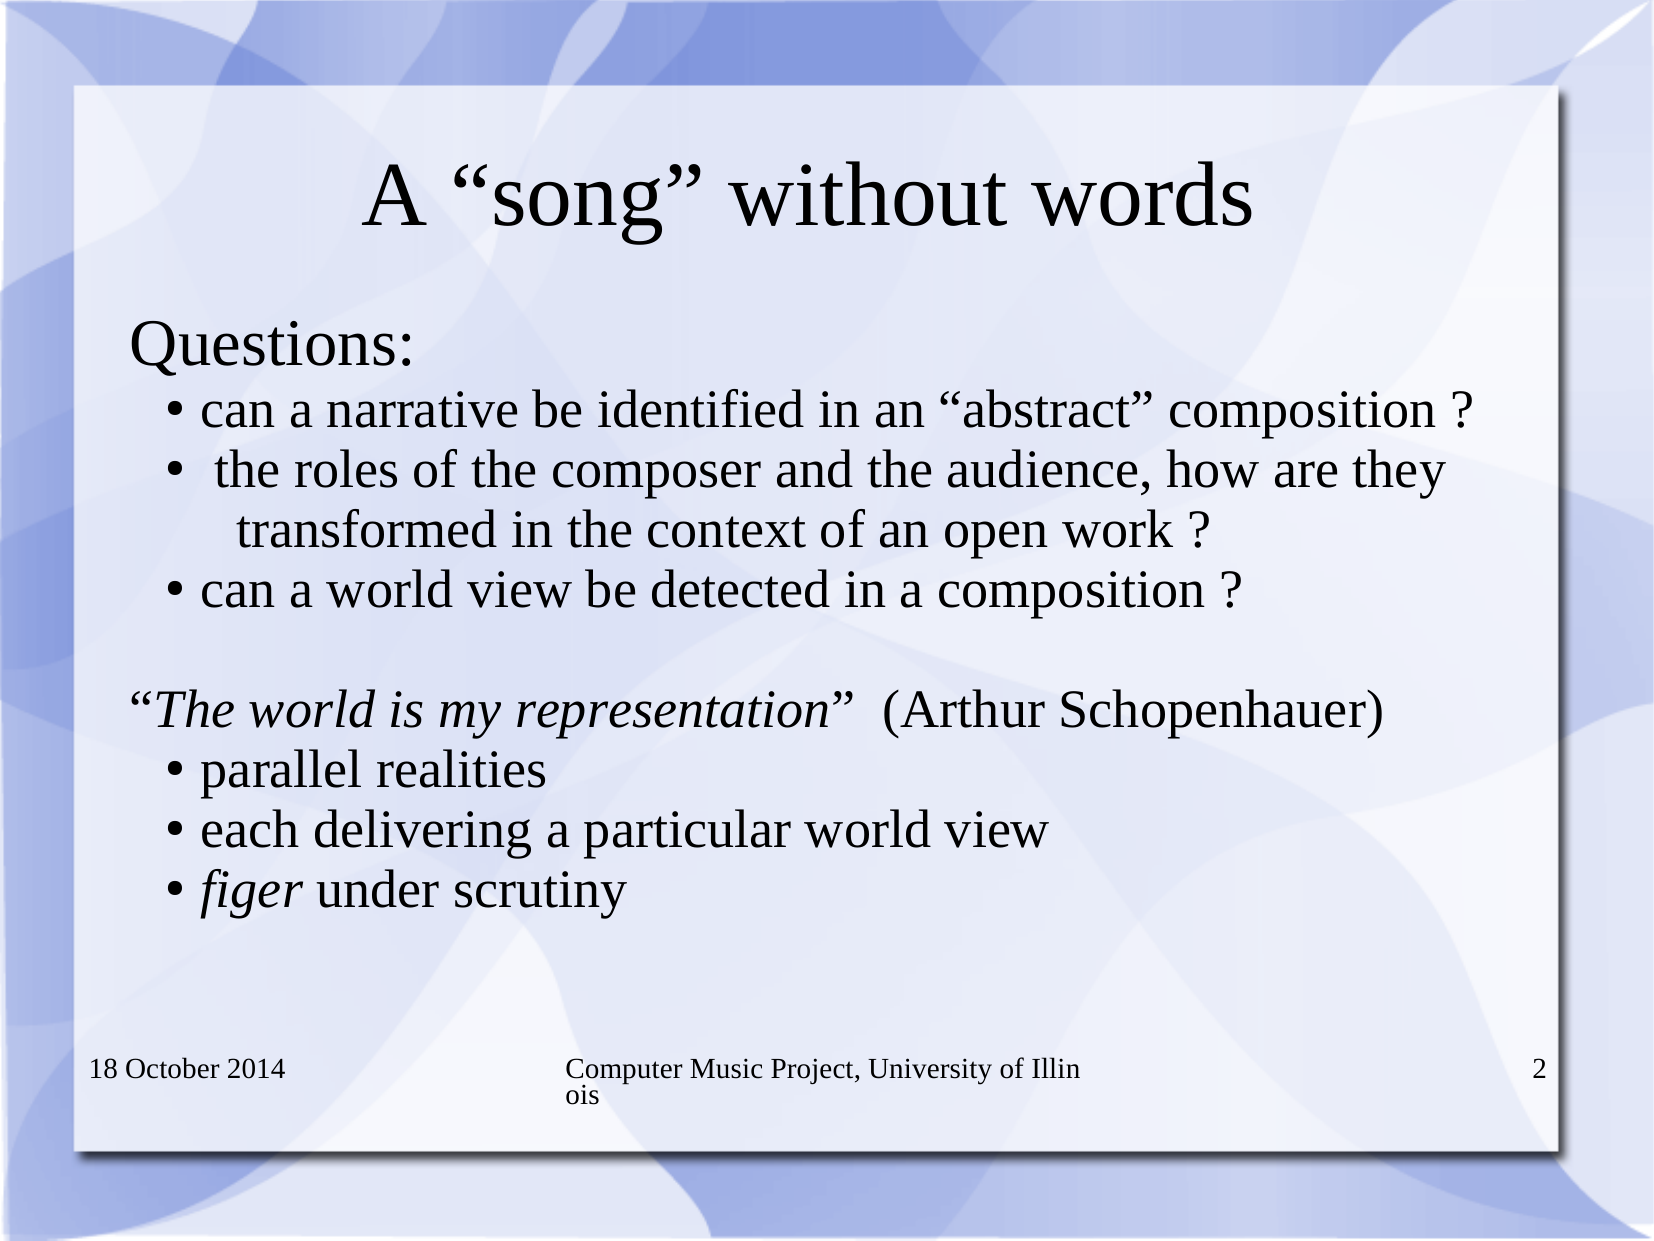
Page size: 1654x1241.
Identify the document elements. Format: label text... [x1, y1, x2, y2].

title A “song” without words [82, 98, 1536, 291]
subtitle Questions: can a narrative be identified in an “abstract” composition ? the roles of the composer and the audience, how are they transformed in the context of an open work ? can a world view be detected in a composition ? “The world is my representation” (Arthur Schopenhauer) parallel realities each delivering a particular world view figer under scrutiny [129, 305, 1538, 994]
picture [0, 0, 1654, 1241]
